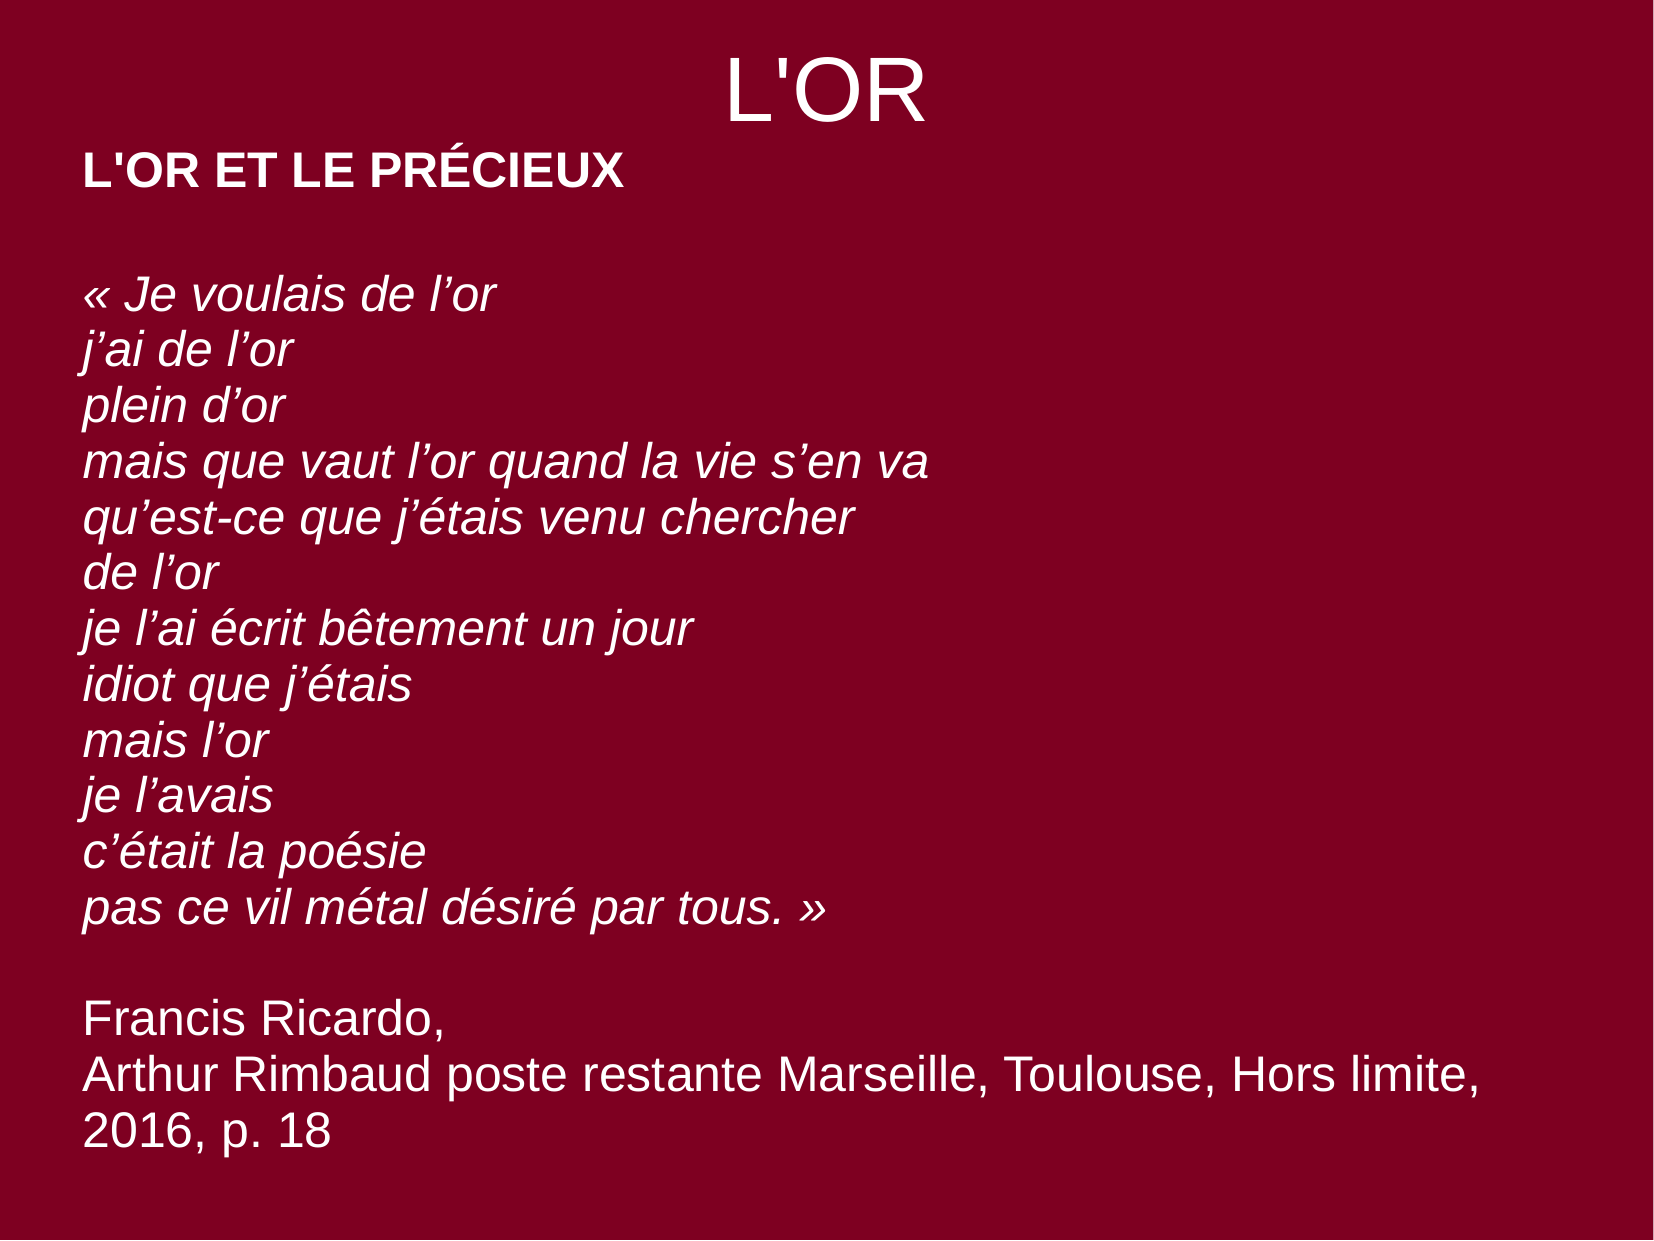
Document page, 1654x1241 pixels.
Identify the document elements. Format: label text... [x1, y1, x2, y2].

subtitle L'OR ET LE PRÉCIEUX « Je voulais de l’or j’ai de l’or plein d’or mais que vaut l’or quand la vie s’en va qu’est-ce que j’étais venu chercher de l’or je l’ai écrit bêtement un jour idiot que j’étais mais l’or je l’avais c’était la poésie pas ce vil métal désiré par tous. » Francis Ricardo, Arthur Rimbaud poste restante Marseille, Toulouse, Hors limite, 2016, p. 18 [82, 148, 1571, 1152]
title L'OR [82, 38, 1571, 141]
